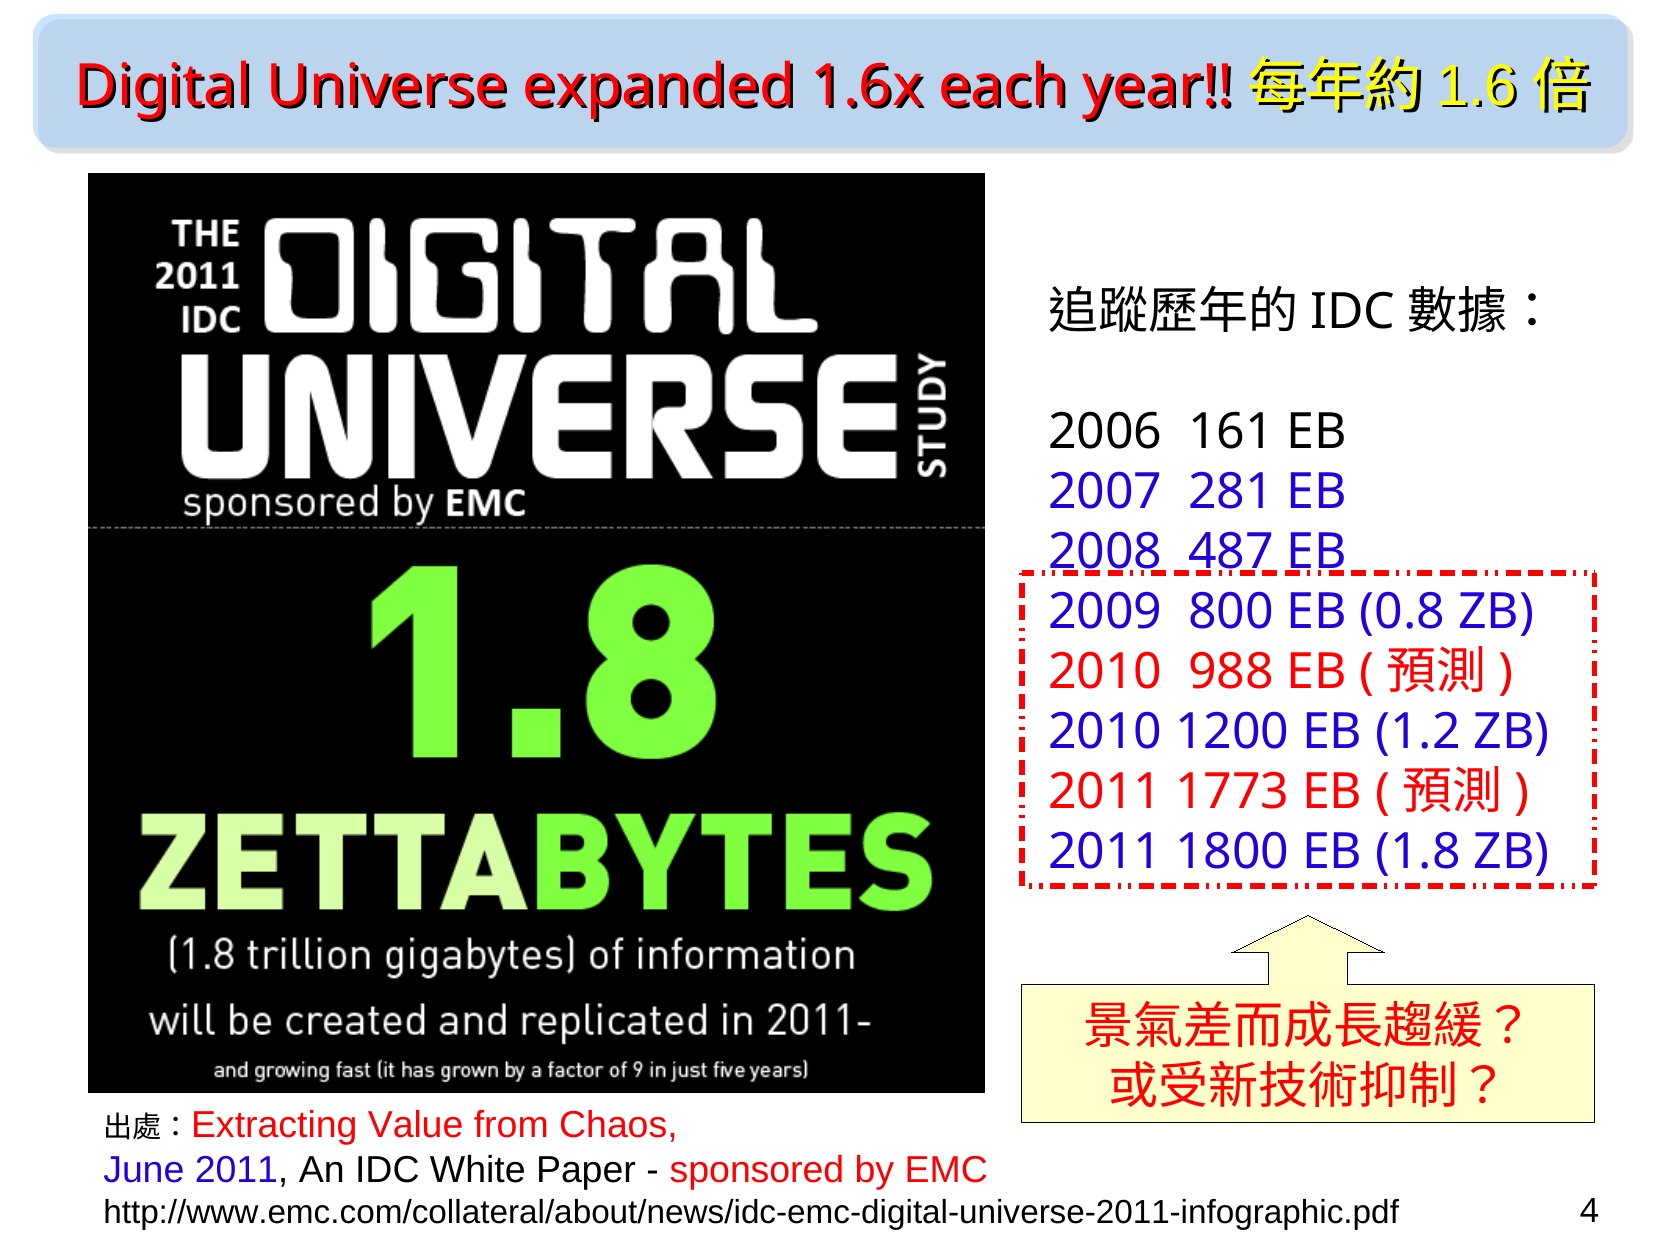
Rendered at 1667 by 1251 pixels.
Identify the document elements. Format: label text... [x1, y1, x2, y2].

title Digital Universe expanded 1.6x each year!!每年約1.6倍 [0, 11, 1665, 160]
text_box 追蹤歷年的IDC數據： 2006 161 EB 2007 281 EB 2008 487 EB 2009 800 EB (0.8 ZB) 2010 988 EB (預測) 2010 1200 EB (1.2 ZB) 2011 1773 EB (預測) 2011 1800 EB (1.8 ZB) [1033, 271, 1654, 887]
text_box 景氣差而成長趨緩？ 或受新技術抑制？ [1021, 915, 1595, 1123]
text_box 出處：Extracting Value from Chaos, June 2011, An IDC White Paper - sponsored by EMC http://www.emc.com/collateral/about/news/idc-emc-digital-universe-2011-infographic.pdf [88, 1092, 1566, 1238]
picture [88, 173, 985, 1093]
